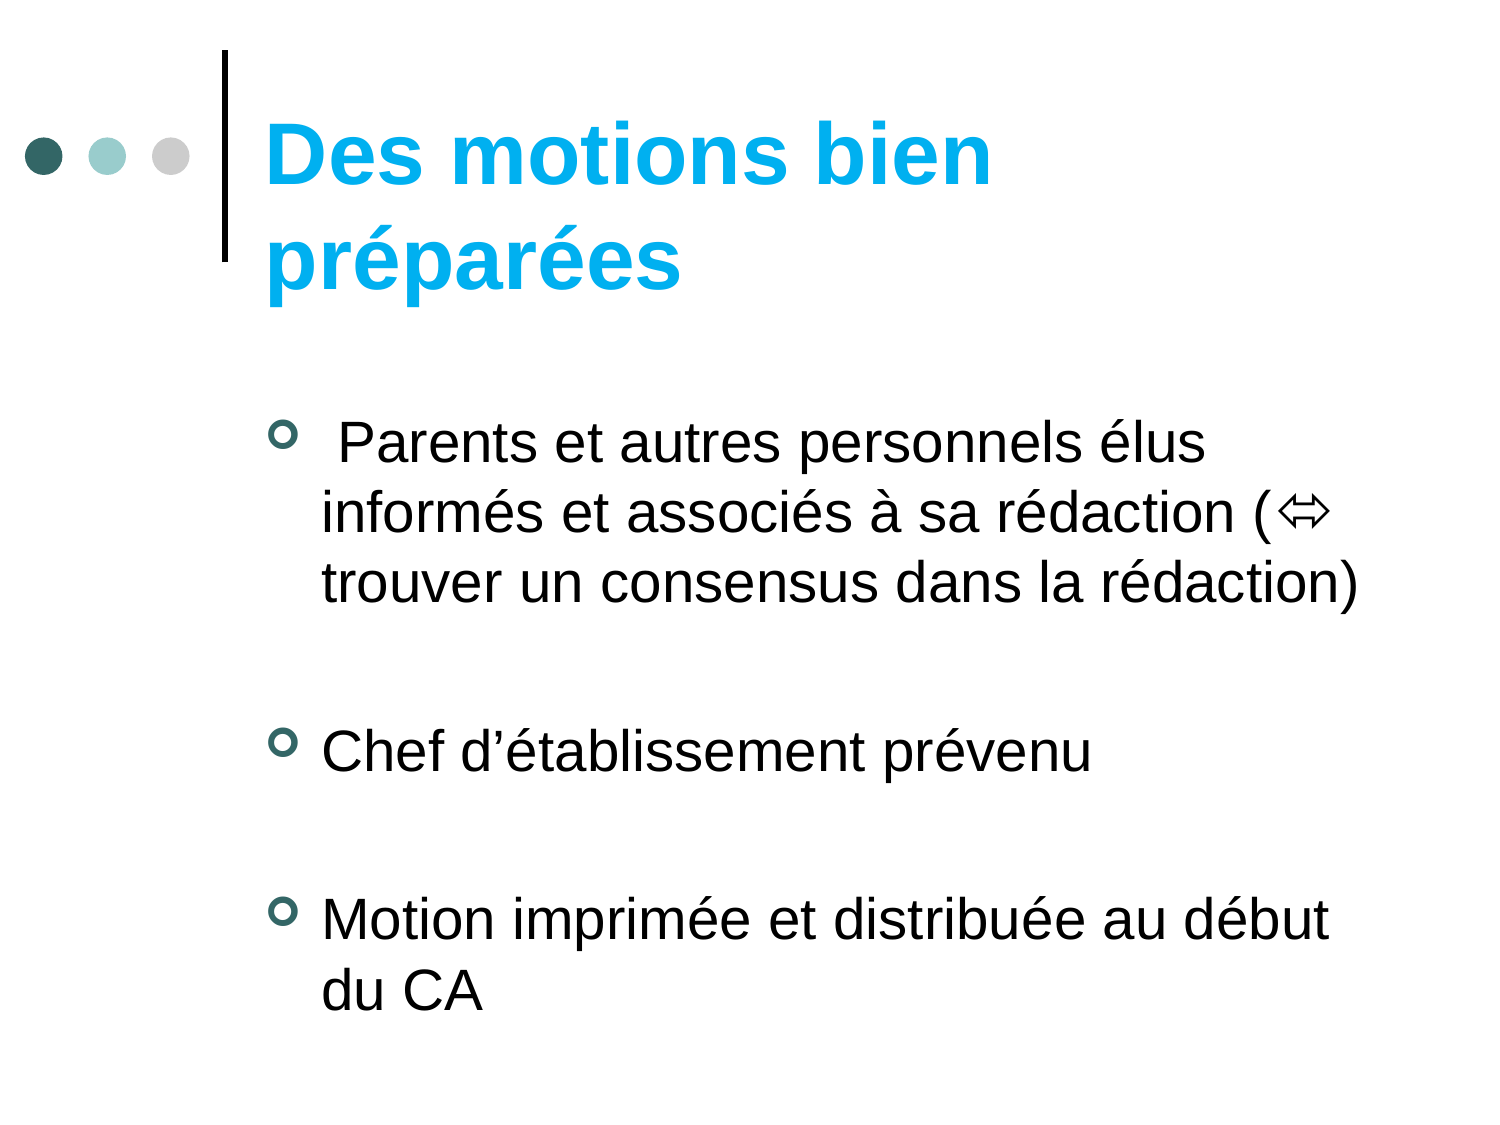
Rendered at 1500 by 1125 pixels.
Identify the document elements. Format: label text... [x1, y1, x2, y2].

title Des motions bien préparées [249, 54, 1401, 351]
list Parents et autres personnels élus informés et associés à sa rédaction ( trouver un consensus dans la rédaction) Chef d’établissement prévenu Motion imprimée et distribuée au début du CA [249, 397, 1401, 1115]
